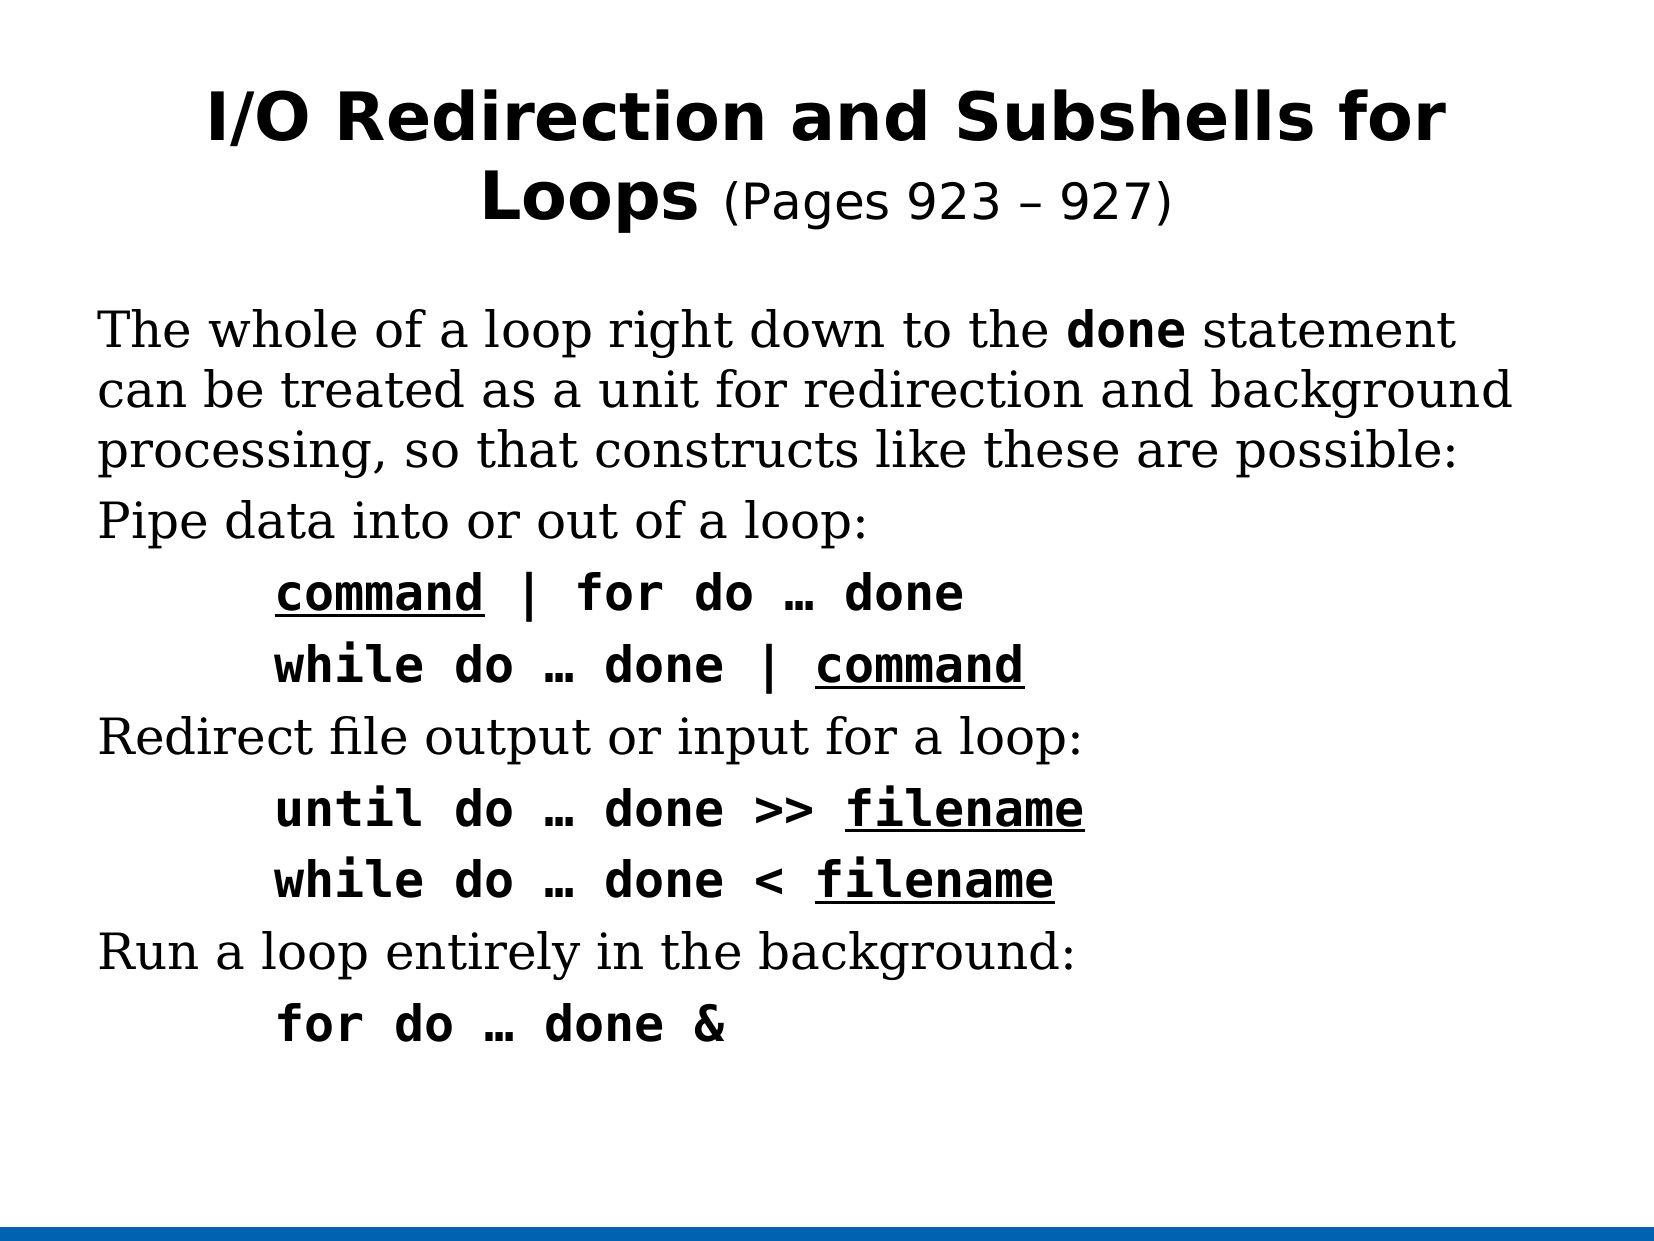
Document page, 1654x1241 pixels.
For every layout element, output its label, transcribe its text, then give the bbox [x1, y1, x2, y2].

title I/O Redirection and Subshells for Loops (Pages 923 – 927) [82, 34, 1571, 273]
list The whole of a loop right down to the done statement can be treated as a unit for redirection and background processing, so that constructs like these are possible: Pipe data into or out of a loop: command | for do … done while do … done | command Redirect file output or input for a loop: until do … done >> filename while do … done < filename Run a loop entirely in the background: for do … done & [82, 289, 1571, 1109]
